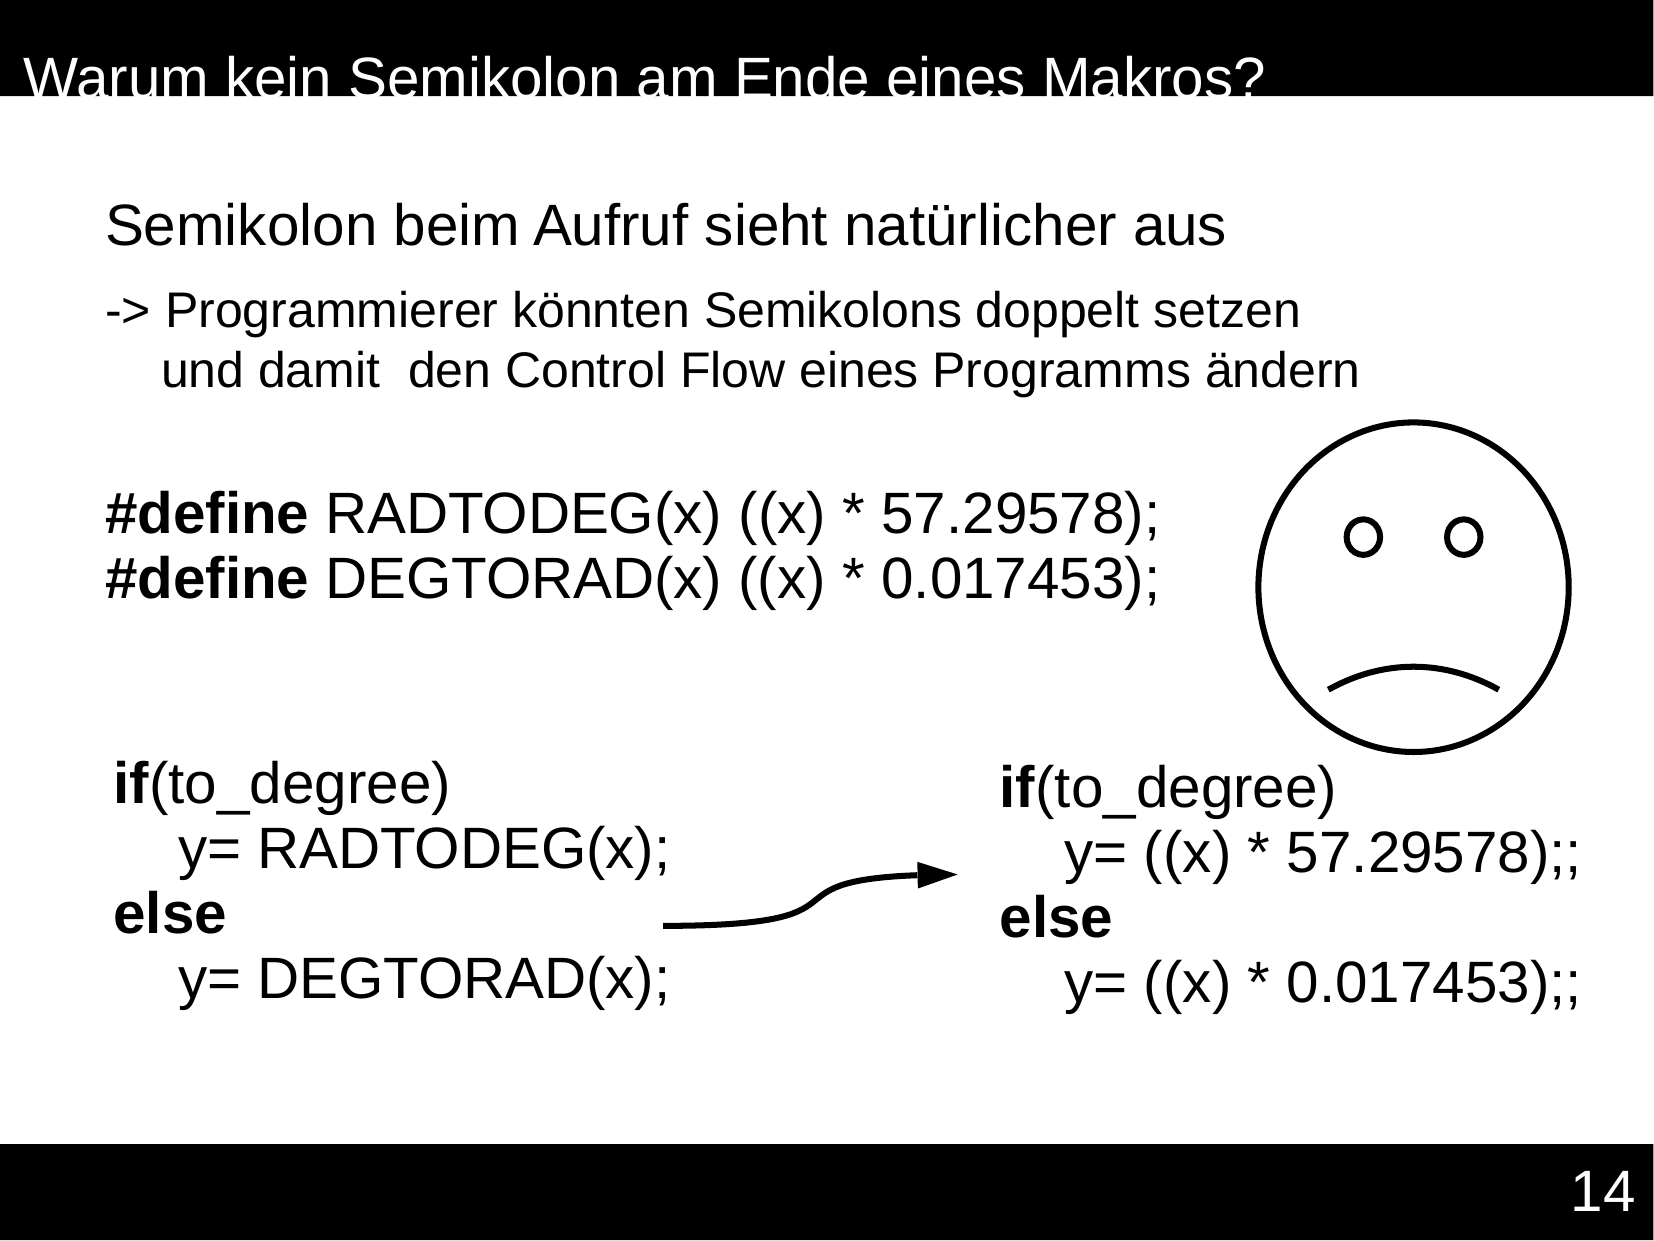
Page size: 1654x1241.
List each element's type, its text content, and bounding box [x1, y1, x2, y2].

text_box Semikolon beim Aufruf sieht natürlicher aus -> Programmierer könnten Semikolons doppelt setzen und damit den Control Flow eines Programms ändern #define RADTODEG(x) ((x) * 57.29578); #define DEGTORAD(x) ((x) * 0.017453); [90, 184, 1589, 1241]
text_box if(to_degree) y= ((x) * 57.29578);; else y= ((x) * 0.017453);; [984, 747, 1620, 1058]
text_box Warum kein Semikolon am Ende eines Makros? [8, 6, 1296, 94]
text_box Semikolon beim Aufruf sieht natürlicher aus -> Programmierer könnten Semikolons doppelt setzen und damit den Control Flow eines Programms ändern #define RADTODEG(x) ((x) * 57.29578); #define DEGTORAD(x) ((x) * 0.017453); [1262, 426, 1565, 747]
text_box if(to_degree) y= RADTODEG(x); else y= DEGTORAD(x); [98, 743, 686, 1054]
